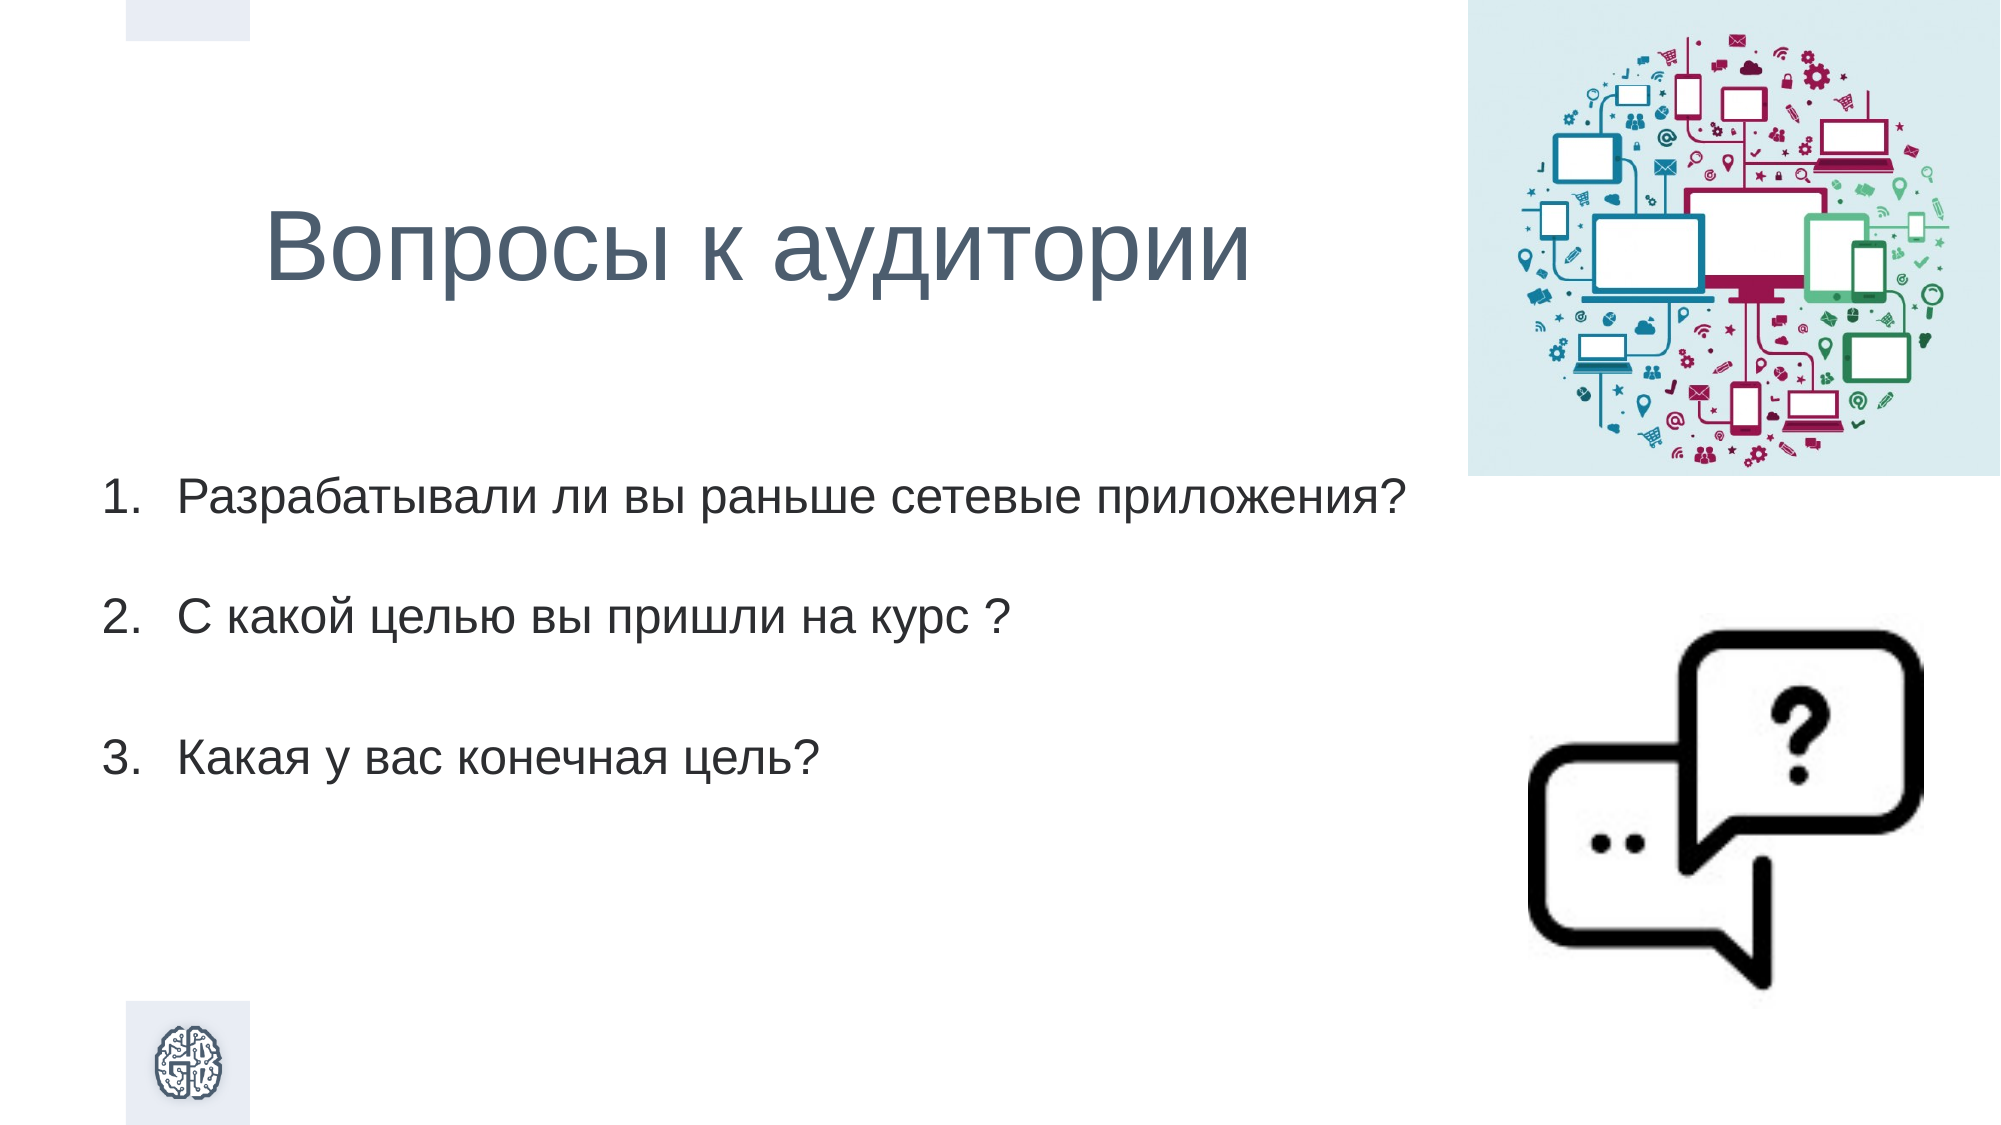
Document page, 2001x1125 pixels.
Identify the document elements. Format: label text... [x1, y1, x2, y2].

picture [1528, 613, 1924, 1009]
picture [1468, 0, 2000, 476]
picture [144, 1016, 232, 1110]
title Вопросы к аудитории [248, 124, 1468, 339]
list Разрабатывали ли вы раньше сетевые приложения? С какой целью вы пришли на курс ? Какая у вас конечная цель? [86, 339, 1591, 849]
